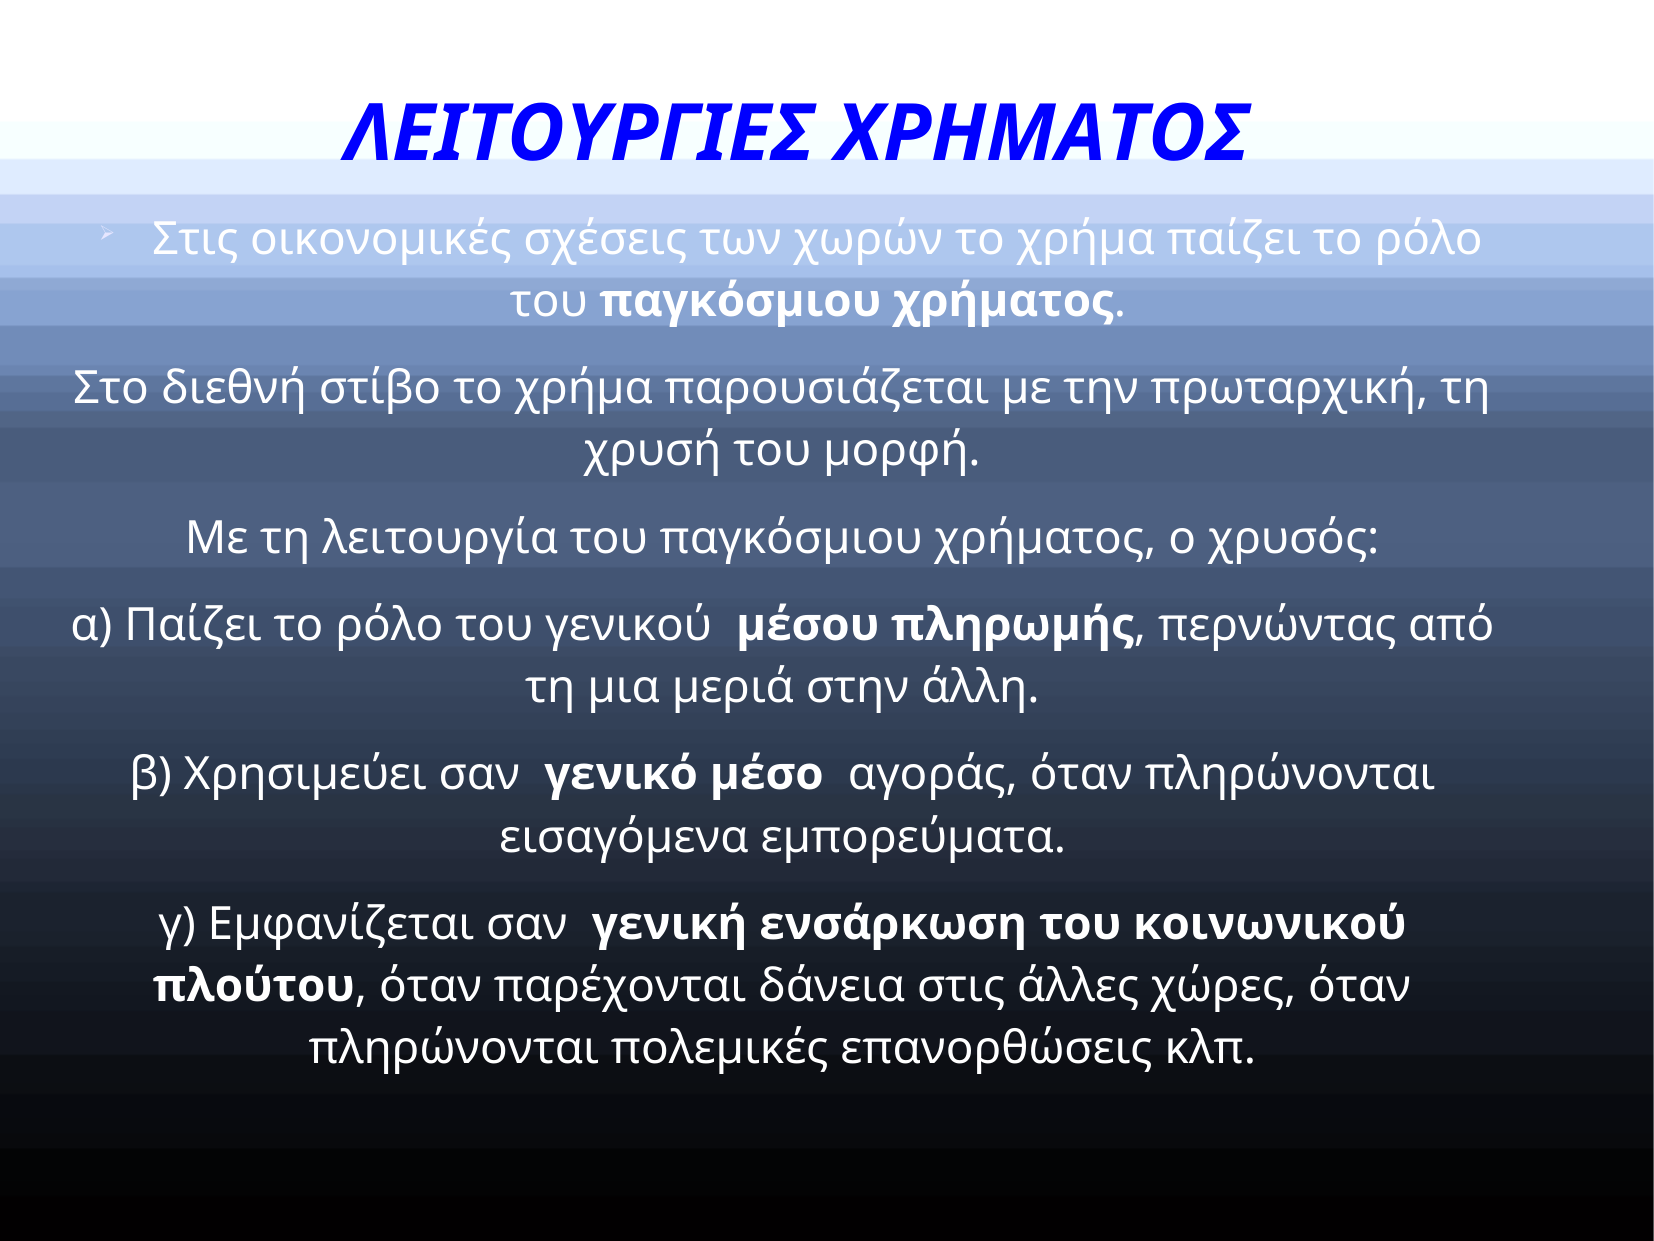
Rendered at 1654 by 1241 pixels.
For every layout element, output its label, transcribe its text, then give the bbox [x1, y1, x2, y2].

title ΛΕΙΤΟΥΡΓΙΕΣ ΧΡΗΜΑΤΟΣ [79, 42, 1515, 220]
picture [0, 0, 1654, 1241]
list Στις οικονομικές σχέσεις των χωρών το χρήμα παίζει το ρόλο του παγκόσμιου χρήματος. Στο διεθνή στίβο το χρήμα παρουσιάζεται με την πρωταρχική, τη χρυσή του μορφή. Με τη λειτουργία του παγκόσμιου χρήματος, ο χρυσός: α) Παίζει το ρόλο του γενικού μέσου πληρωμής, περνώντας από τη μια μεριά στην άλλη. β) Χρησιμεύει σαν γενικό μέσο αγοράς, όταν πληρώνονται εισαγόμενα εμπορεύματα. γ) Εμφανίζεται σαν γενική ενσάρκωση του κοινωνικού πλούτου, όταν παρέχονται δάνεια στις άλλες χώρες, όταν πληρώνονται πολεμικές επανορθώσεις κλπ. [65, 201, 1501, 1075]
